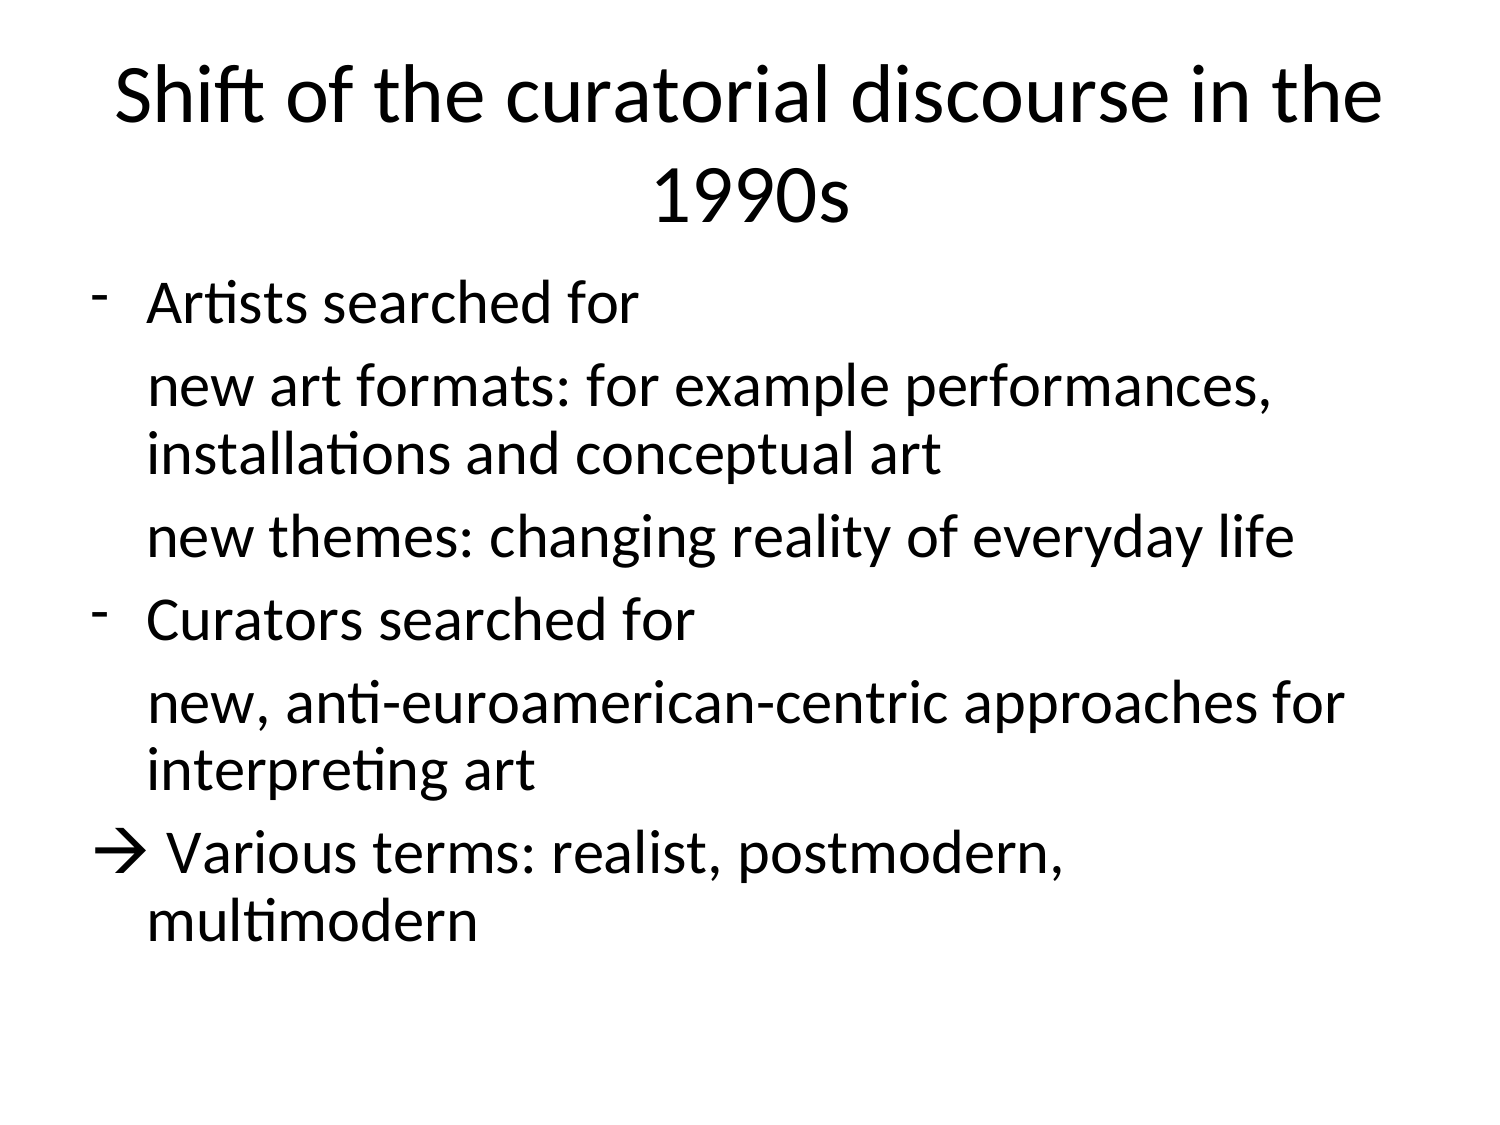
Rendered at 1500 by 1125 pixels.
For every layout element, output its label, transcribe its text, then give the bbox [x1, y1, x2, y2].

list Artists searched for new art formats: for example performances, installations and conceptual art new themes: changing reality of everyday life Curators searched for new, anti-euroamerican-centric approaches for interpreting art  Various terms: realist, postmodern, multimodern [75, 262, 1426, 1125]
title Shift of the curatorial discourse in the 1990s [75, 31, 1426, 247]
